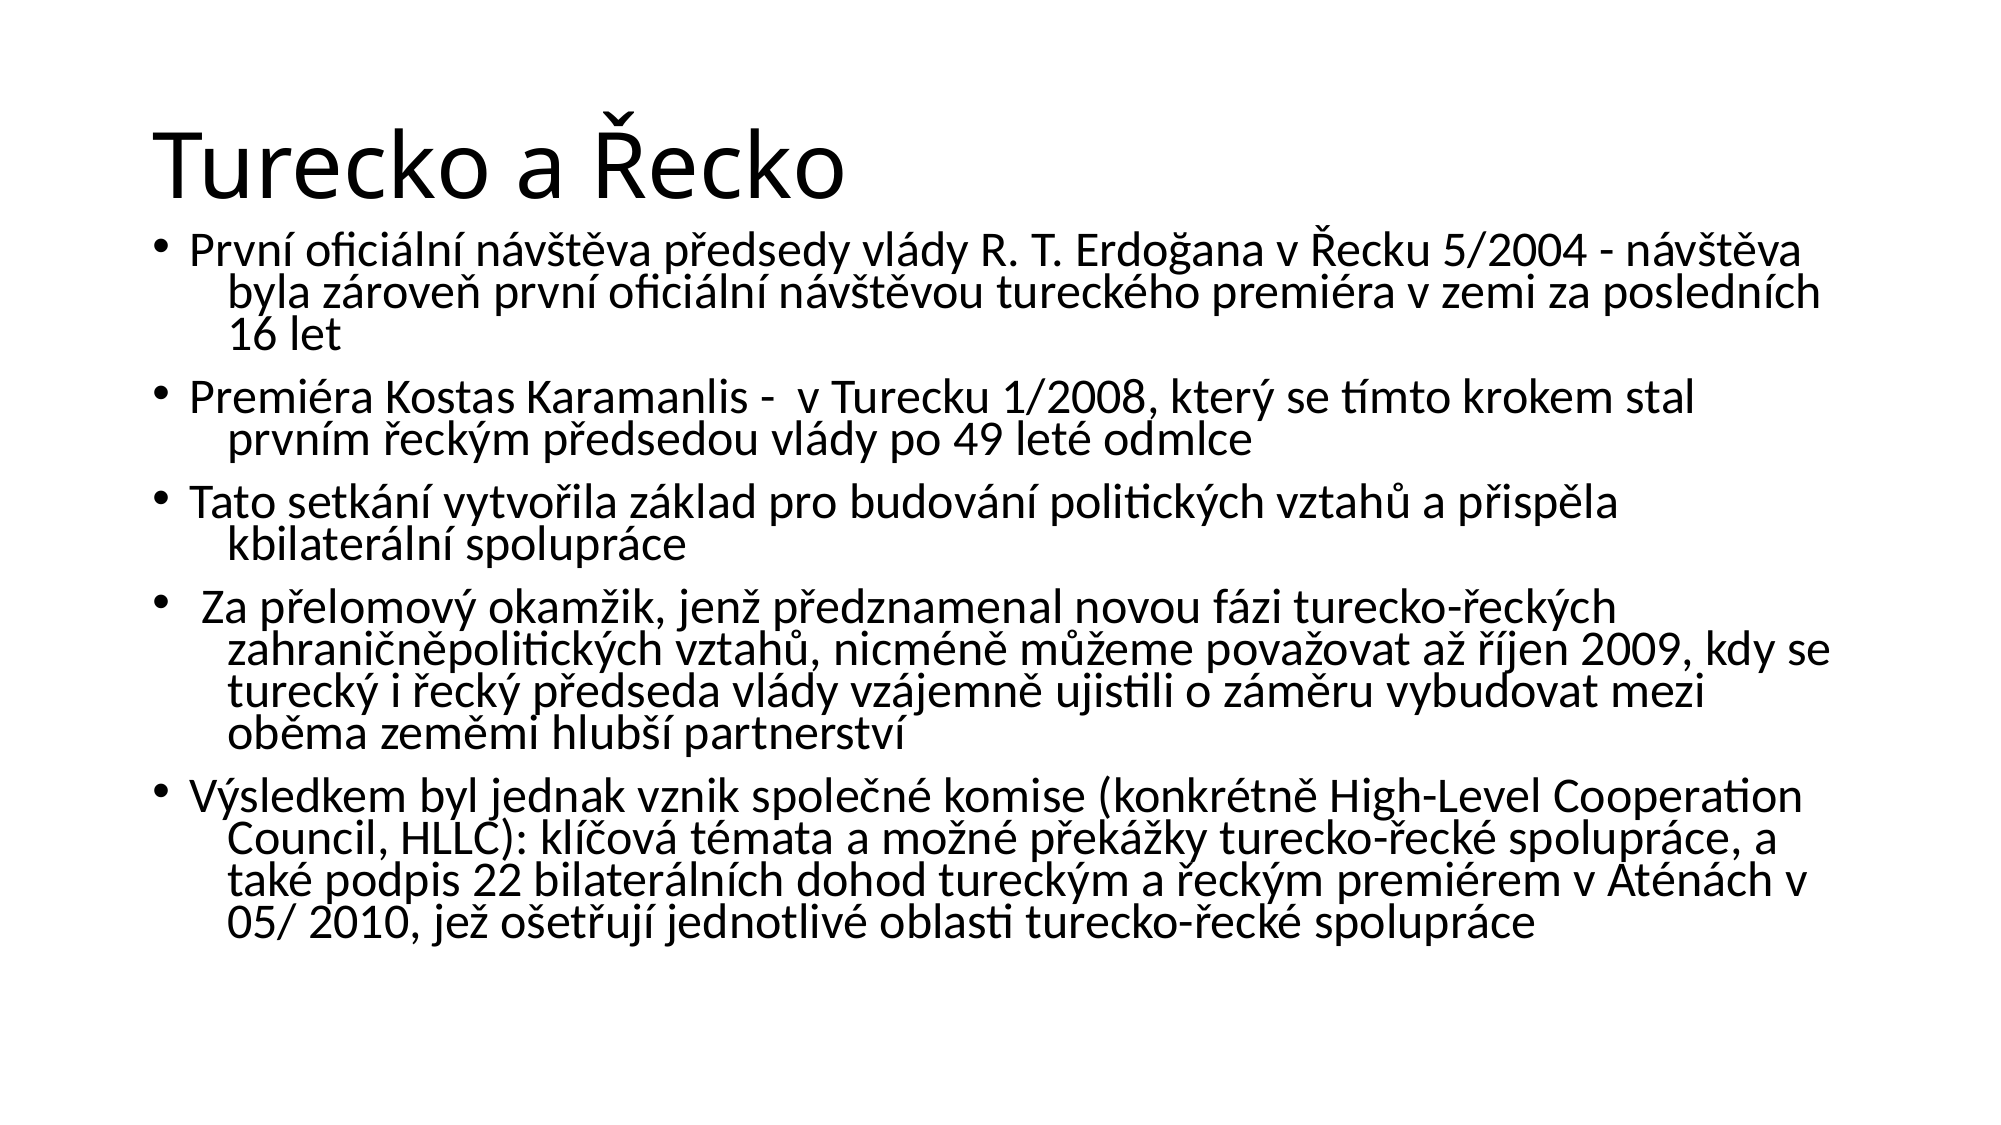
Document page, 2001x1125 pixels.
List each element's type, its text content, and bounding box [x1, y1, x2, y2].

list První oficiální návštěva předsedy vlády R. T. Erdoğana v Řecku 5/2004 - návštěva byla zároveň první oficiální návštěvou tureckého premiéra v zemi za posledních 16 let Premiéra Kostas Karamanlis - v Turecku 1/2008, který se tímto krokem stal prvním řeckým předsedou vlády po 49 leté odmlce Tato setkání vytvořila základ pro budování politických vztahů a přispěla kbilaterální spolupráce Za přelomový okamžik, jenž předznamenal novou fázi turecko-řeckých zahraničněpolitických vztahů, nicméně můžeme považovat až říjen 2009, kdy se turecký i řecký předseda vlády vzájemně ujistili o záměru vybudovat mezi oběma zeměmi hlubší partnerství Výsledkem byl jednak vznik společné komise (konkrétně High-Level Cooperation Council, HLLC): klíčová témata a možné překážky turecko-řecké spolupráce, a také podpis 22 bilaterálních dohod tureckým a řeckým premiérem v Aténách v 05/ 2010, jež ošetřují jednotlivé oblasti turecko-řecké spolupráce [137, 225, 1863, 1014]
title Turecko a Řecko [137, 59, 1863, 225]
